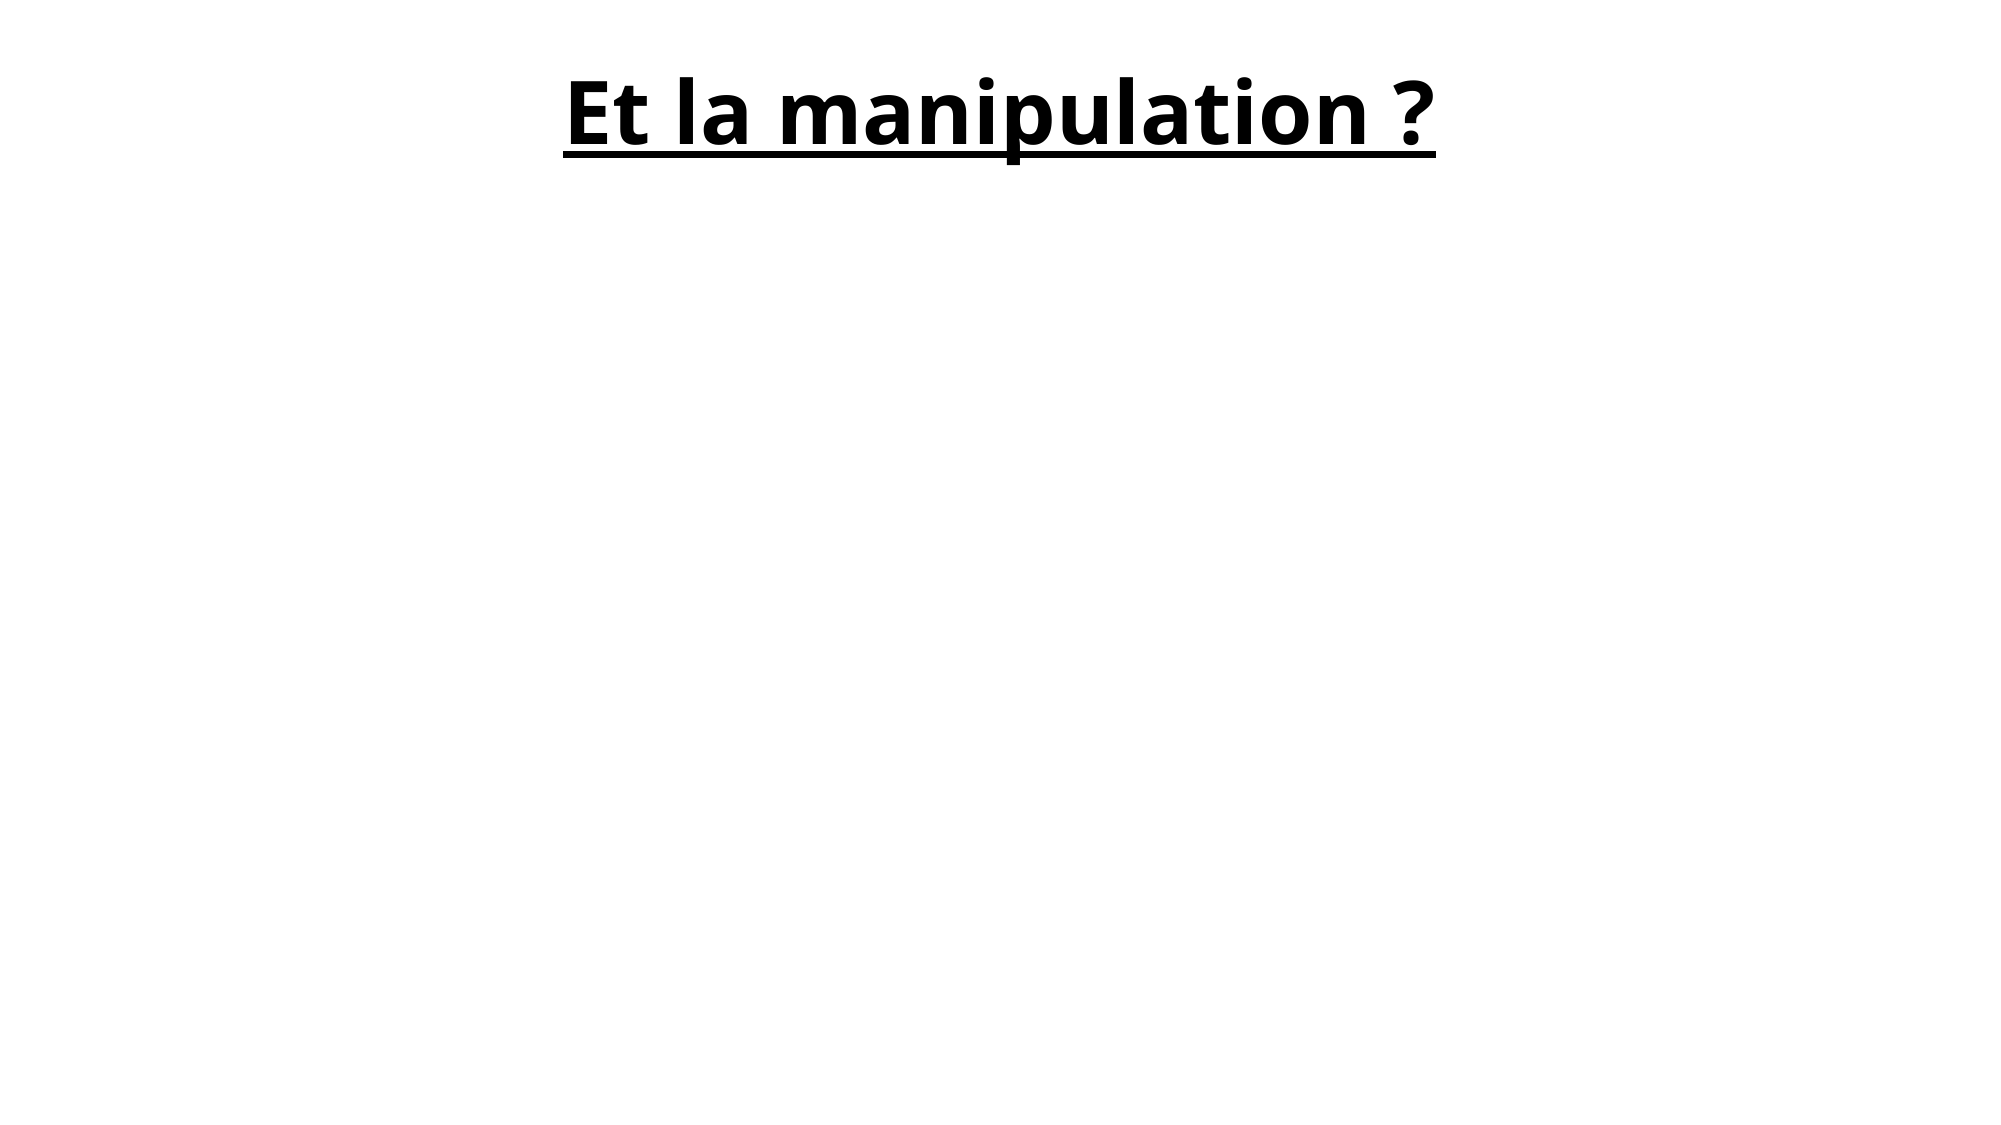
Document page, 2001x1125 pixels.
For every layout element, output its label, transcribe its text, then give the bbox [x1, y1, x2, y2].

title Et la manipulation ? [137, 59, 1863, 278]
